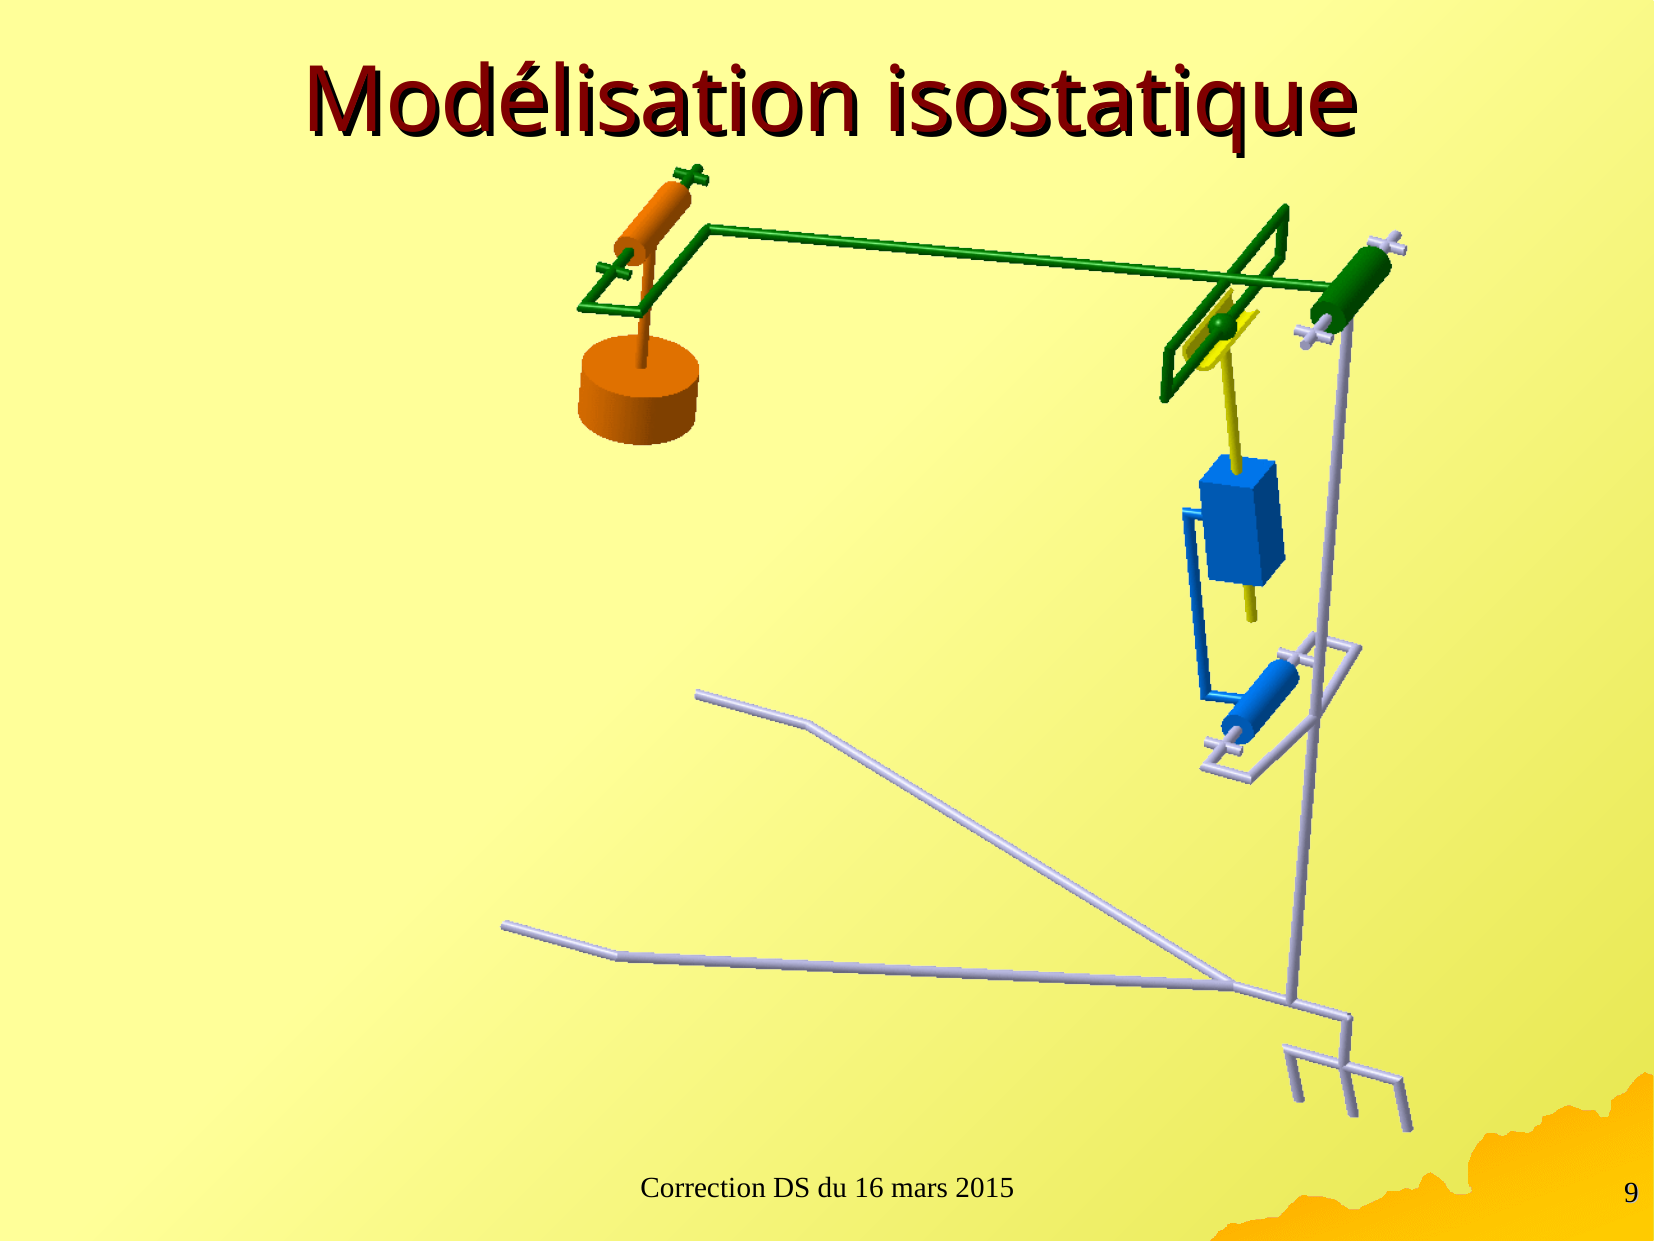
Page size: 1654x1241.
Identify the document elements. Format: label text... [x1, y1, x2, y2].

picture [492, 128, 1519, 1145]
title Modélisation isostatique [85, 0, 1574, 193]
